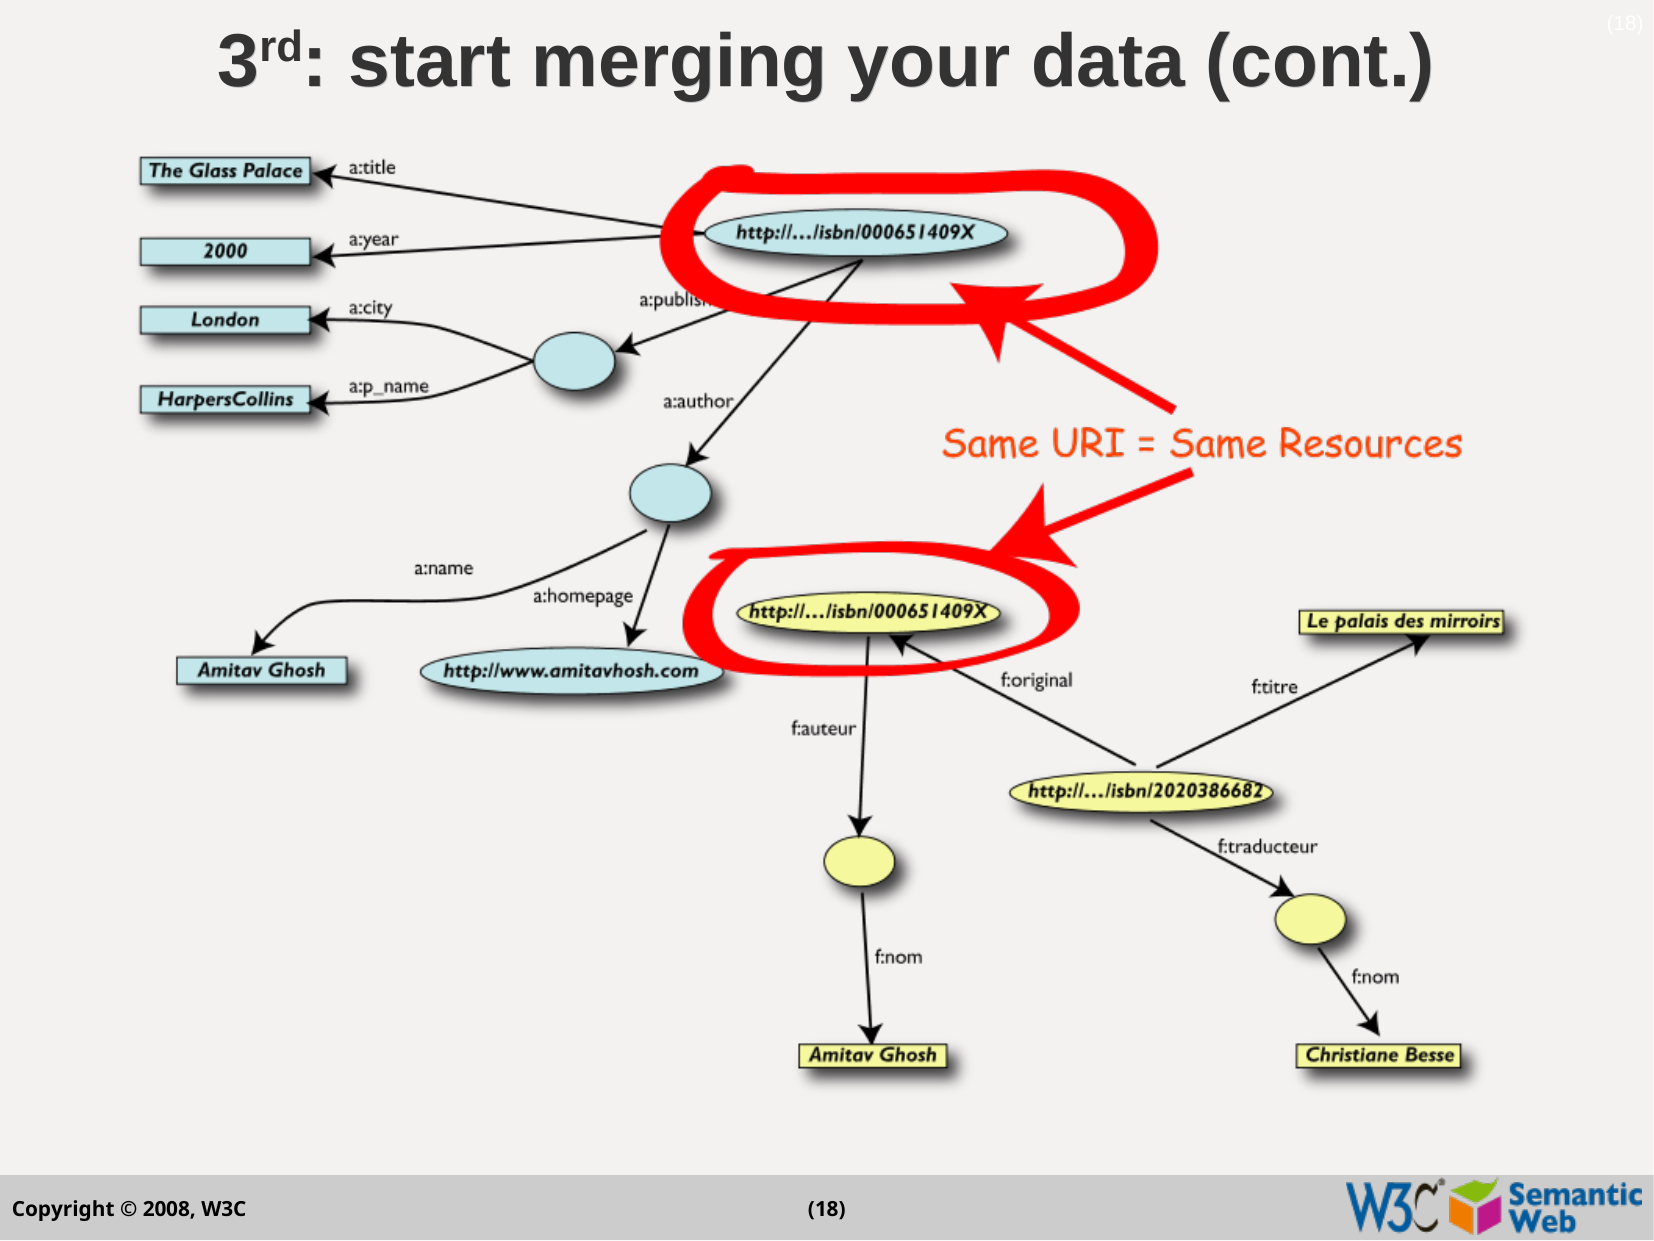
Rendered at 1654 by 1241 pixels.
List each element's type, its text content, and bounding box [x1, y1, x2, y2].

title 3rd: start merging your data (cont.) [0, 0, 1654, 119]
picture [128, 146, 1535, 1100]
picture [1346, 1175, 1642, 1235]
